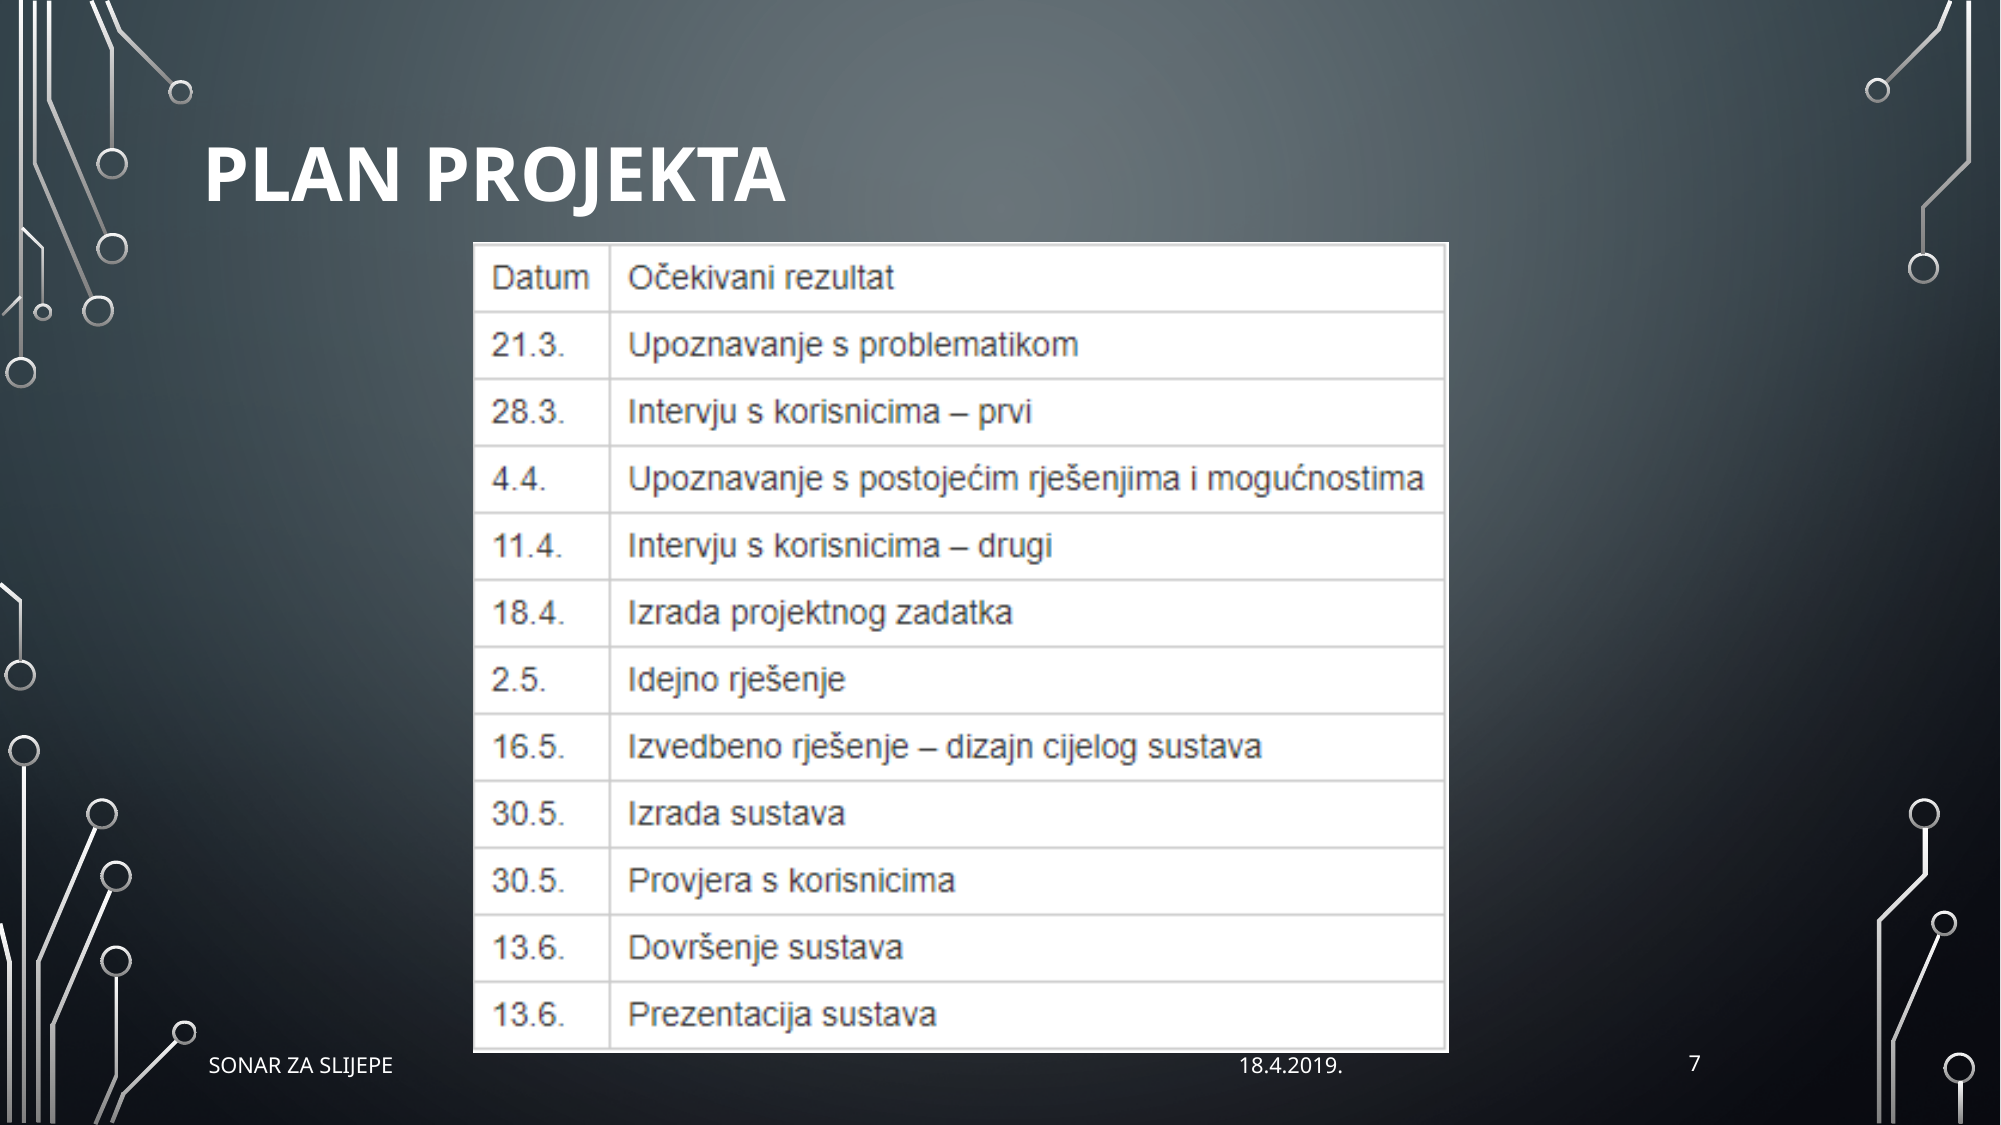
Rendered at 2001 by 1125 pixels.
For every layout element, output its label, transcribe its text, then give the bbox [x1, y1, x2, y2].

text_box Sonar za slijepe [193, 1034, 1218, 1095]
title Plan projekta [187, 101, 1813, 344]
text_box 18.4.2019. [1223, 1034, 1673, 1095]
text_box [1673, 1034, 1801, 1095]
picture [473, 242, 1449, 1053]
